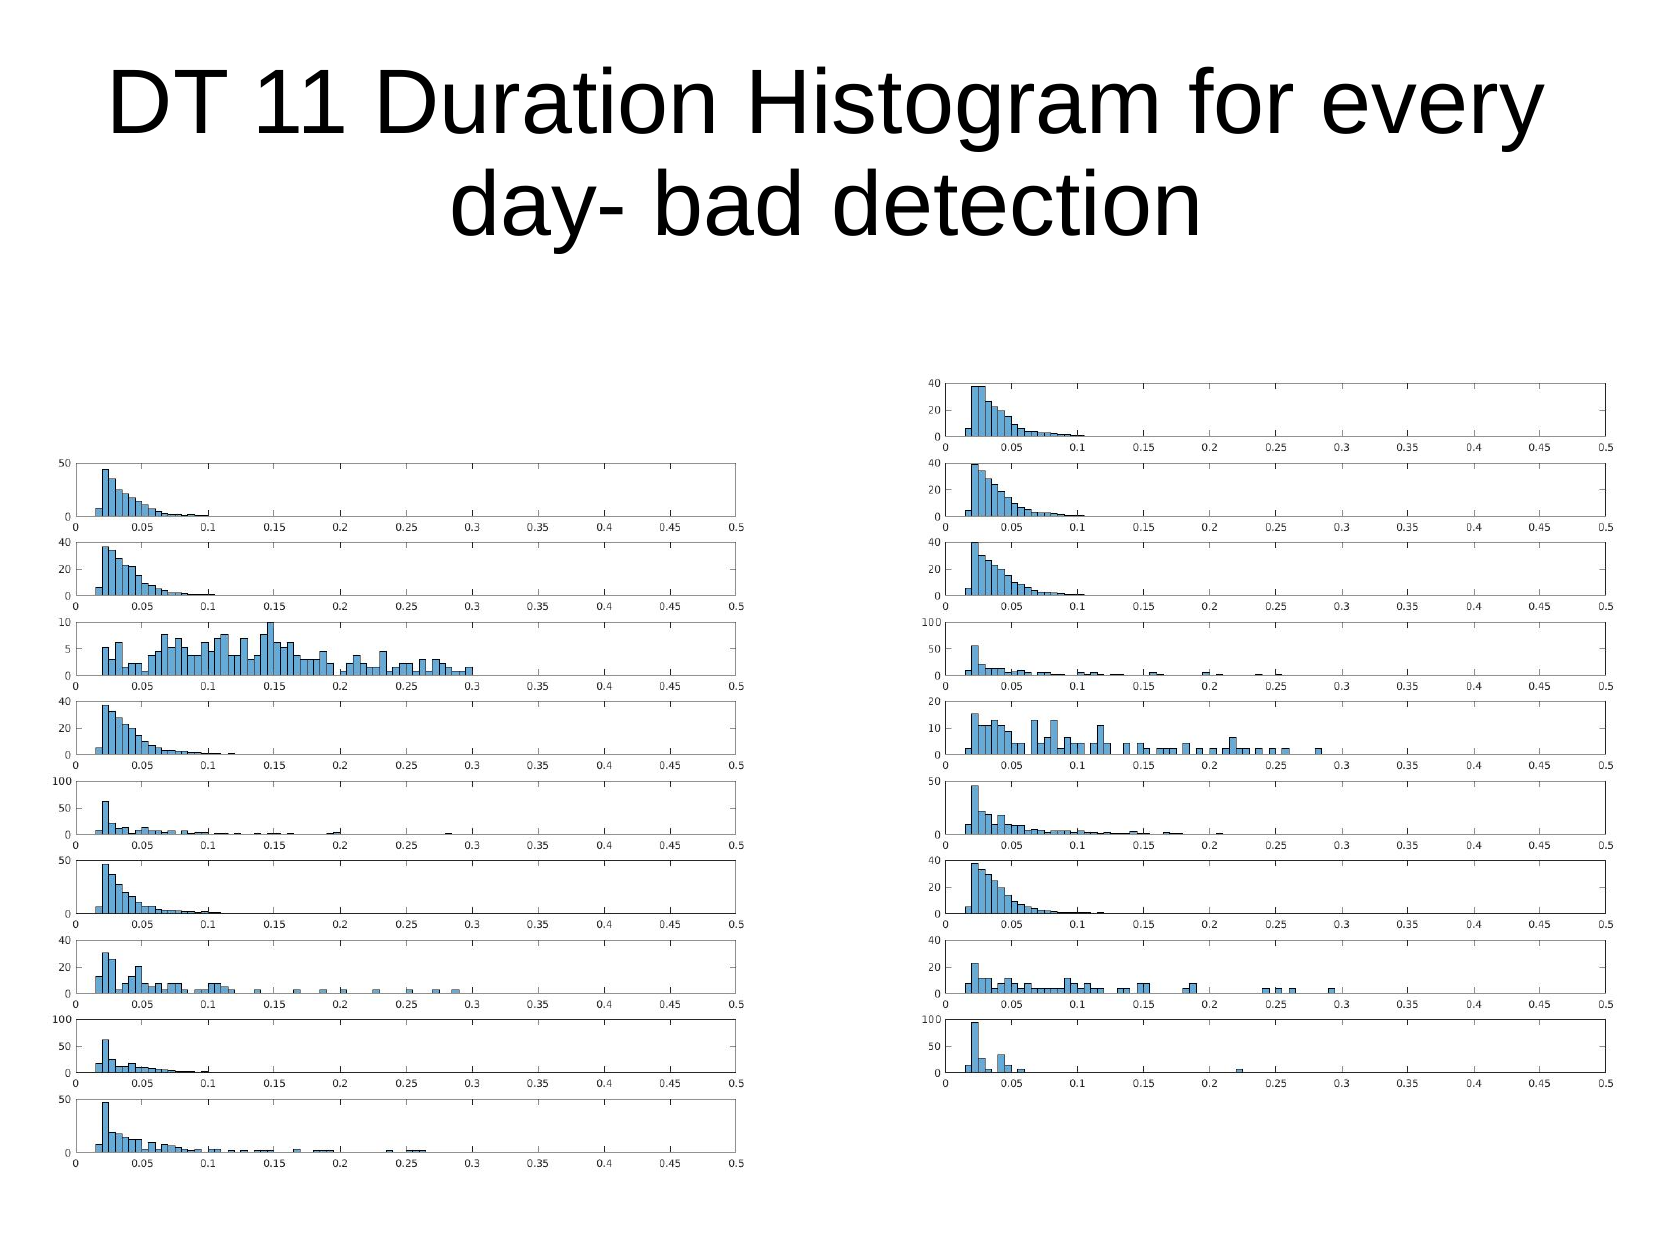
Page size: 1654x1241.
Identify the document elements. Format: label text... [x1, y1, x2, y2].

picture [0, 304, 1654, 1241]
title DT 11 Duration Histogram for every day- bad detection [82, 49, 1571, 257]
